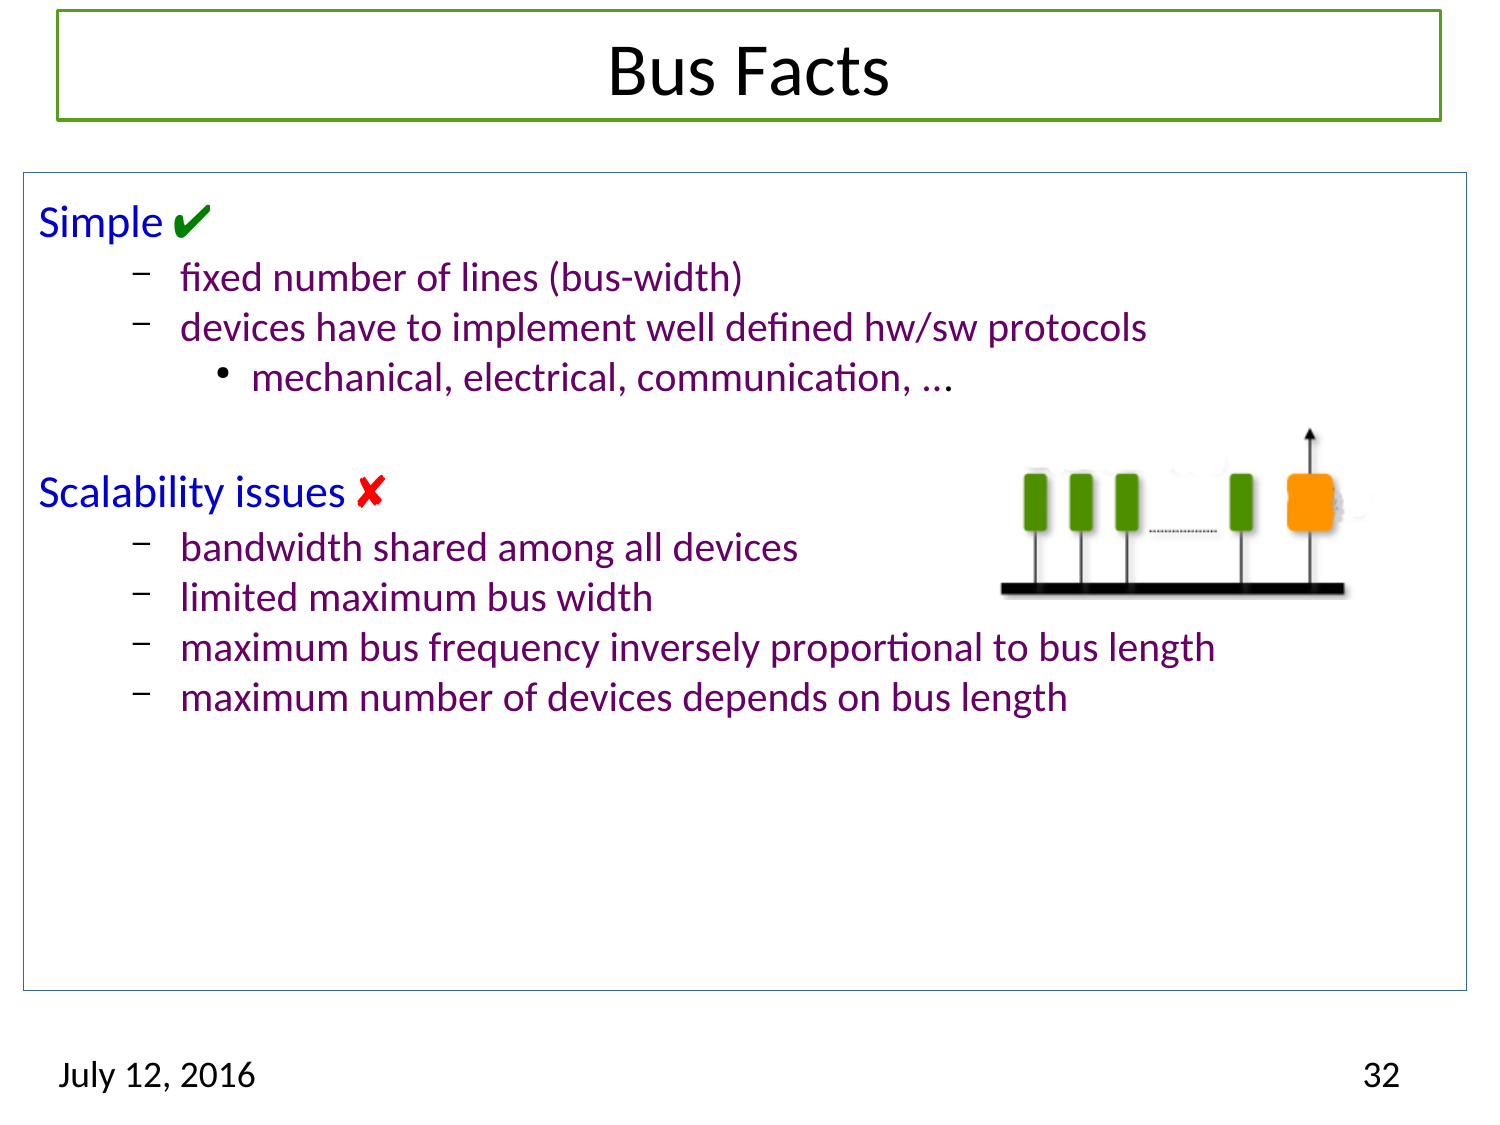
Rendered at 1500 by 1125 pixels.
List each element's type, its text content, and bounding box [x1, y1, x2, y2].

title Bus Facts [57, 10, 1441, 121]
picture [979, 402, 1385, 600]
text_box Simple  fixed number of lines (bus-width) devices have to implement well defined hw/sw protocols mechanical, electrical, communication, ... Scalability issues  bandwidth shared among all devices limited maximum bus width maximum bus frequency inversely proportional to bus length maximum number of devices depends on bus length [23, 172, 1467, 991]
